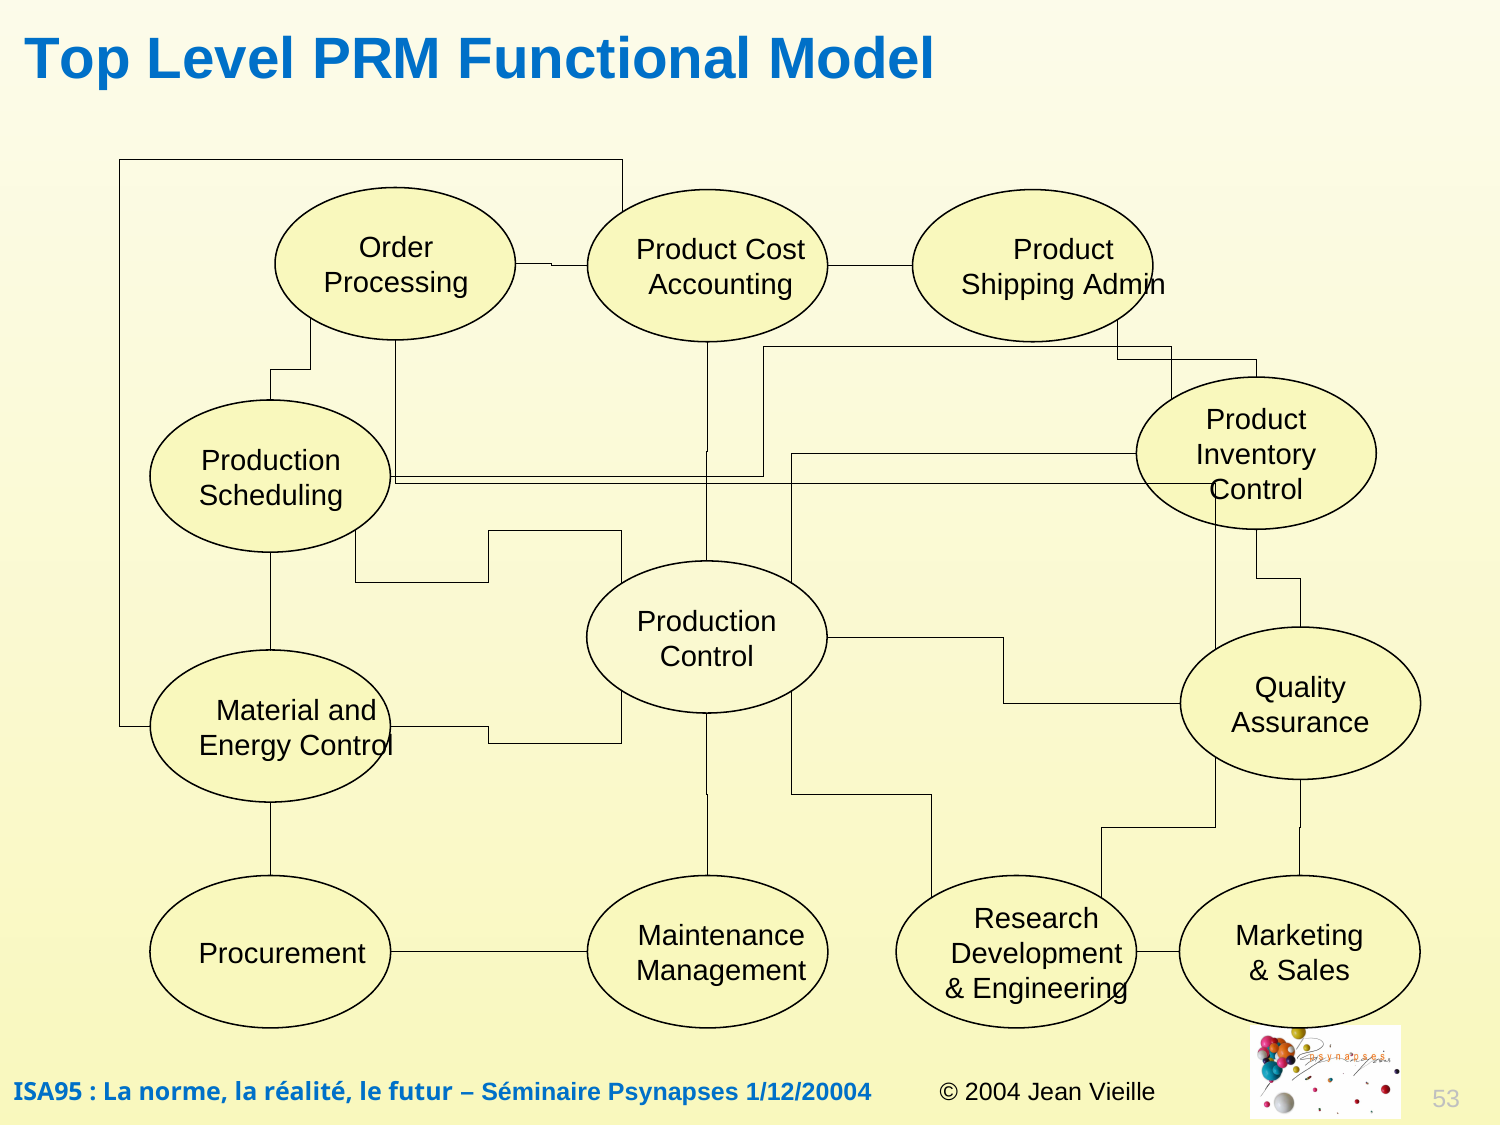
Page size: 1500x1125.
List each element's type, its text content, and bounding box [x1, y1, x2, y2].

text_box Product Inventory Control [1136, 377, 1377, 530]
text_box Research Development & Engineering [896, 875, 1137, 1028]
text_box Marketing & Sales [1179, 875, 1421, 1028]
text_box Procurement [149, 875, 391, 1028]
text_box Production Control [586, 560, 828, 714]
text_box Product Cost Accounting [587, 189, 828, 342]
text_box Production Scheduling [150, 399, 391, 553]
text_box Product Inventory Control [1146, 484, 1215, 525]
text_box Product Shipping Admin [912, 189, 1153, 342]
text_box Order Processing [275, 187, 516, 340]
text_box Material and Energy Control [150, 649, 391, 803]
picture [1250, 1025, 1401, 1119]
text_box Quality Assurance [1180, 627, 1421, 780]
title Top Level PRM Functional Model [9, 12, 1476, 151]
text_box Maintenance Management [587, 875, 828, 1028]
